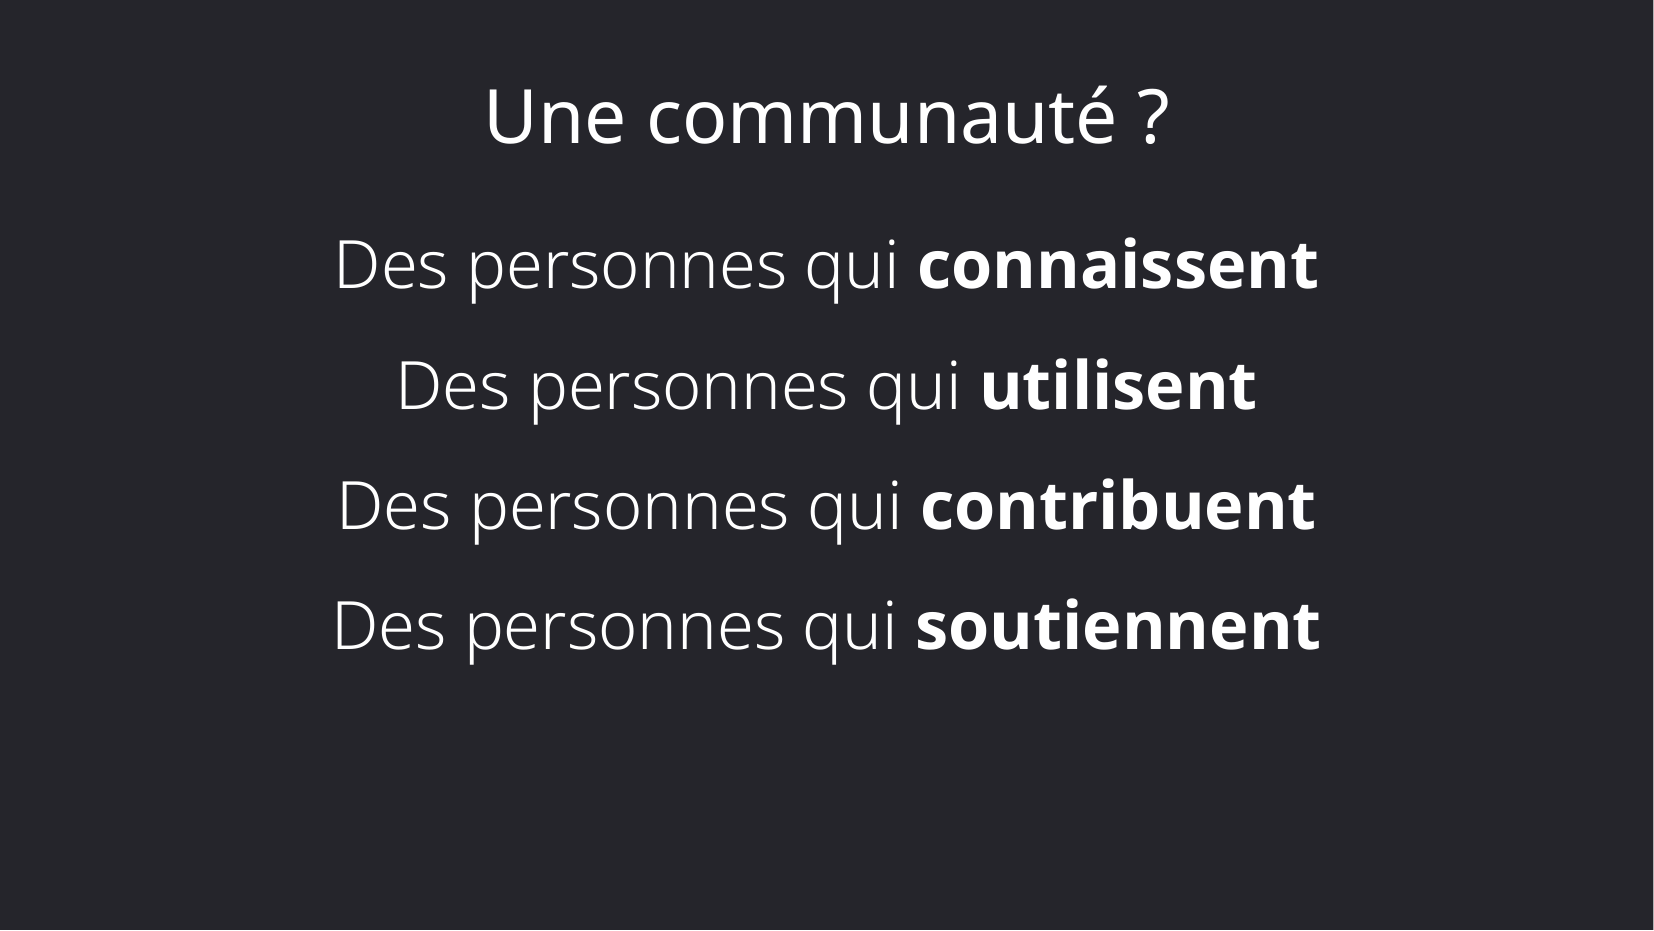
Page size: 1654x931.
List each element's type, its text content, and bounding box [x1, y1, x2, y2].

title Une communauté ? [82, 37, 1571, 193]
list Des personnes qui connaissent Des personnes qui utilisent Des personnes qui contribuent Des personnes qui soutiennent [82, 217, 1571, 857]
